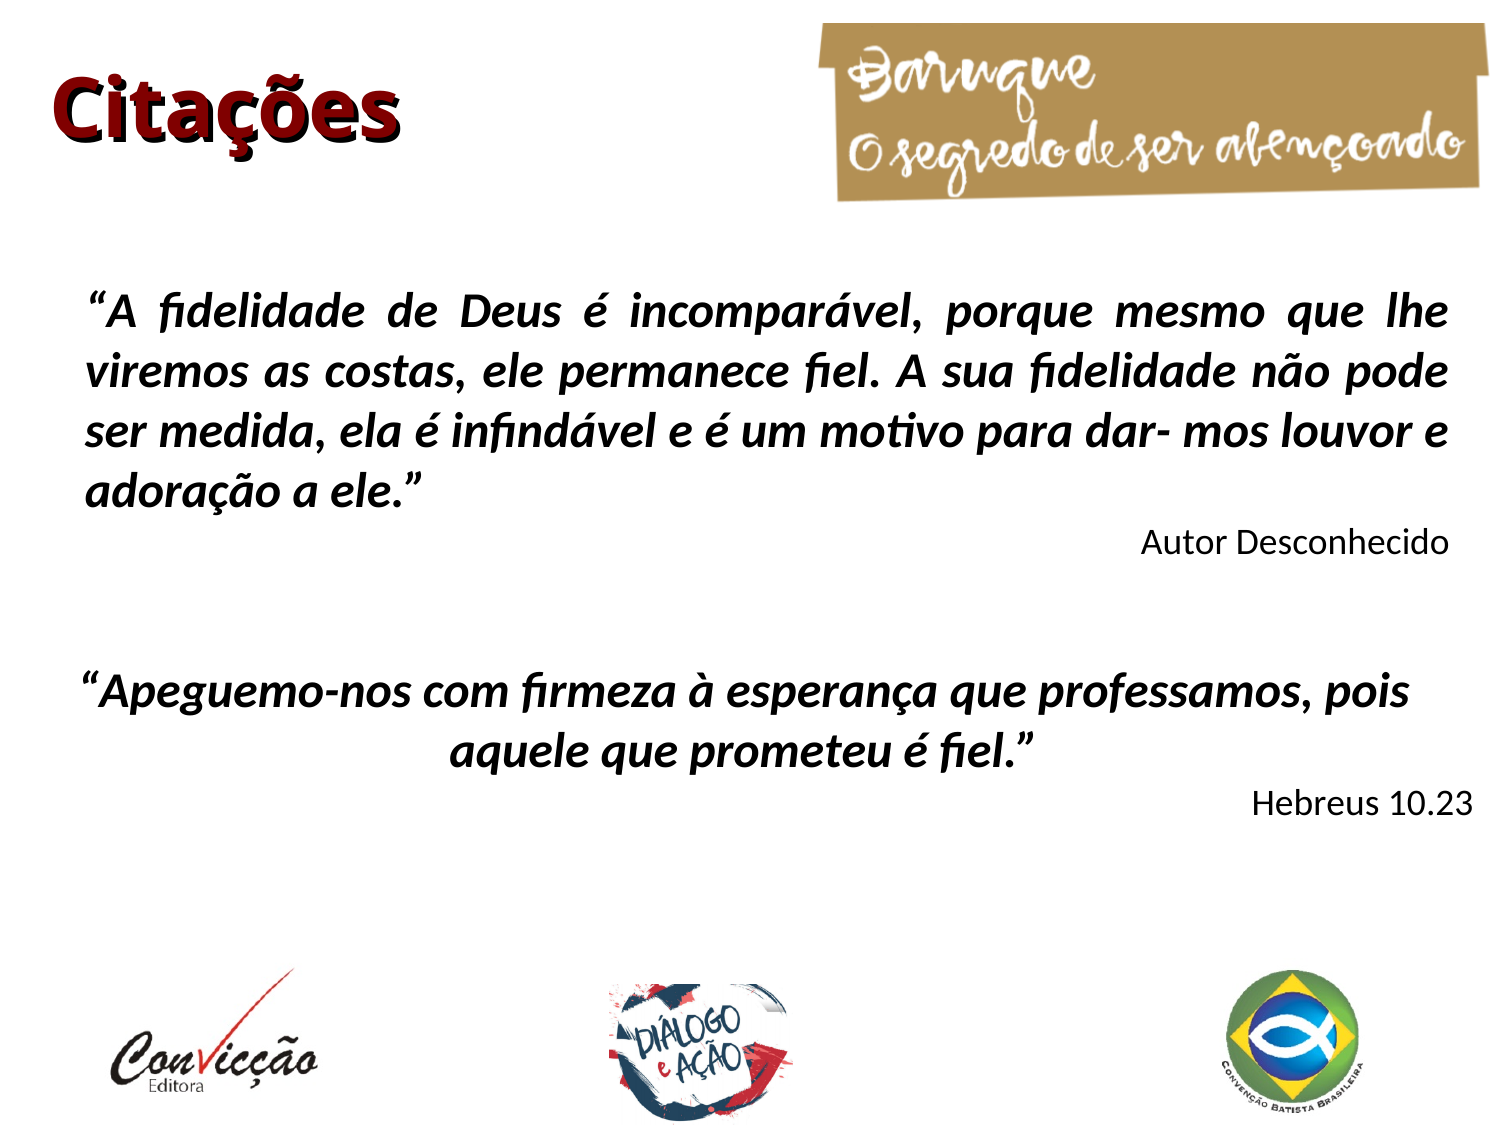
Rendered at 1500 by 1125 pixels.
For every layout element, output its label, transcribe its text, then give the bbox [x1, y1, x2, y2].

picture [609, 984, 793, 1125]
picture [815, 23, 1500, 211]
text_box “Apeguemo-nos com firmeza à esperança que professamos, pois aquele que prometeu é fiel.” Hebreus 10.23 [0, 650, 1489, 831]
text_box “A fidelidade de Deus é incomparável, porque mesmo que lhe viremos as costas, ele permanece fiel. A sua fidelidade não pode ser medida, ela é infindável e é um motivo para dar- mos louvor e adoração a ele.” Autor Desconhecido [70, 269, 1465, 615]
picture [70, 949, 364, 1125]
text_box Citações [35, 46, 815, 163]
picture [1207, 958, 1373, 1125]
